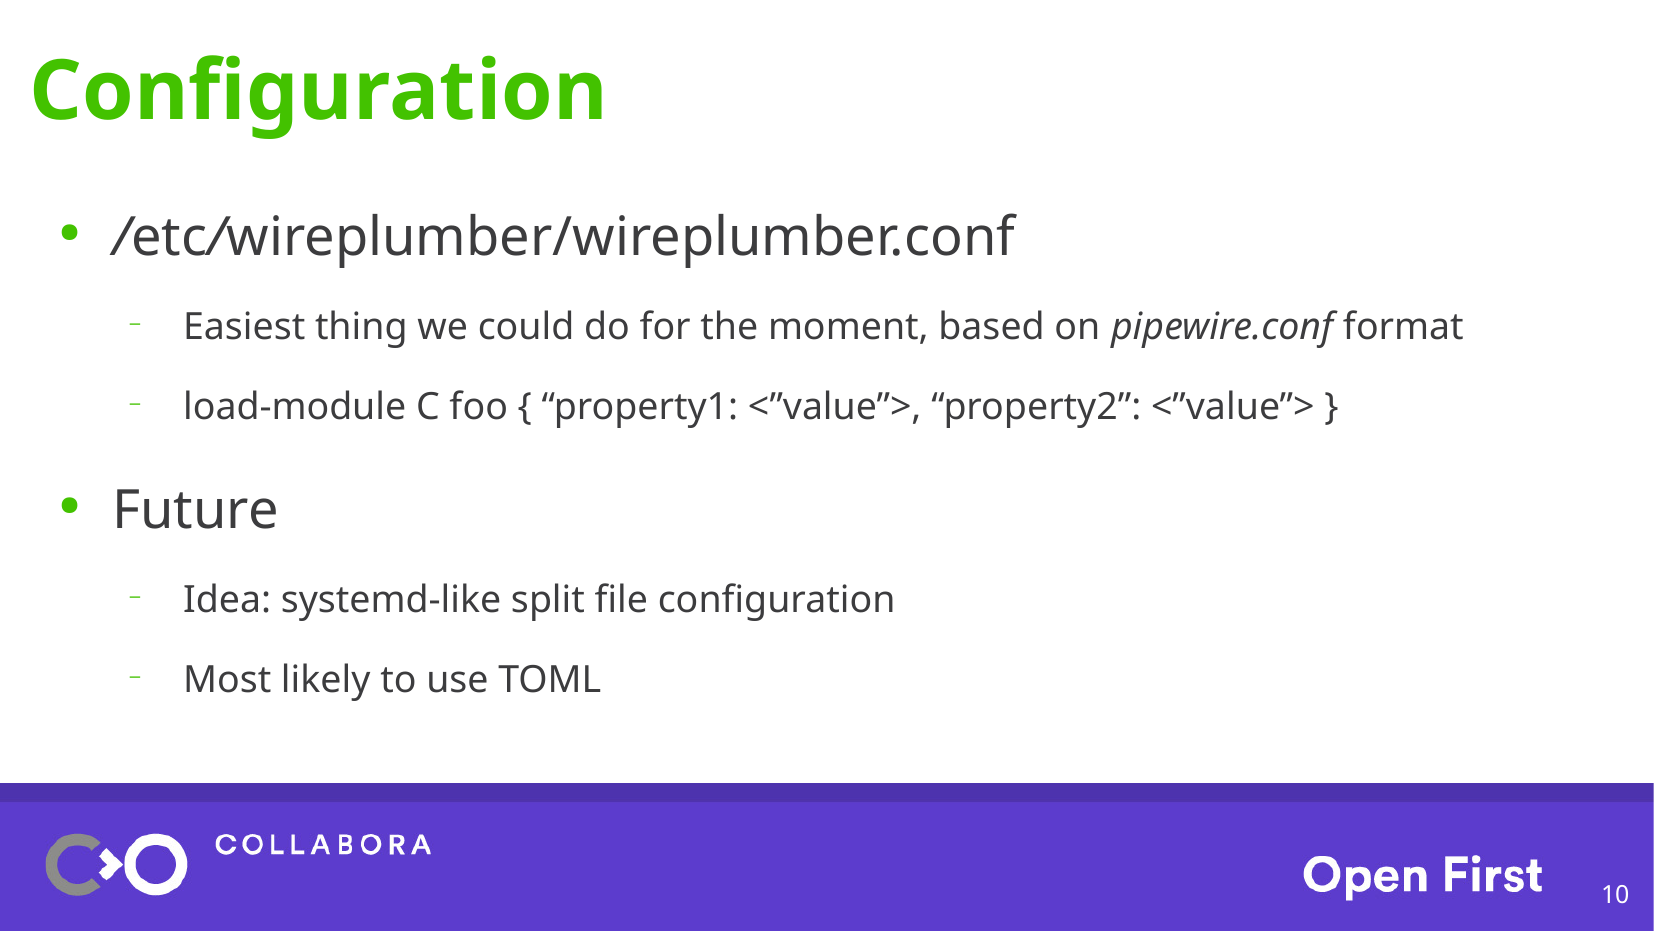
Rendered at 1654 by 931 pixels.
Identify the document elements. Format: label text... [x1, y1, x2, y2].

title Configuration [29, 28, 1603, 147]
picture [0, 0, 1654, 931]
list /etc/wireplumber/wireplumber.conf Easiest thing we could do for the moment, based on pipewire.conf format load-module C foo { “property1: <”value”>, “property2”: <”value”> } Future Idea: systemd-like split file configuration Most likely to use TOML [41, 160, 1614, 804]
